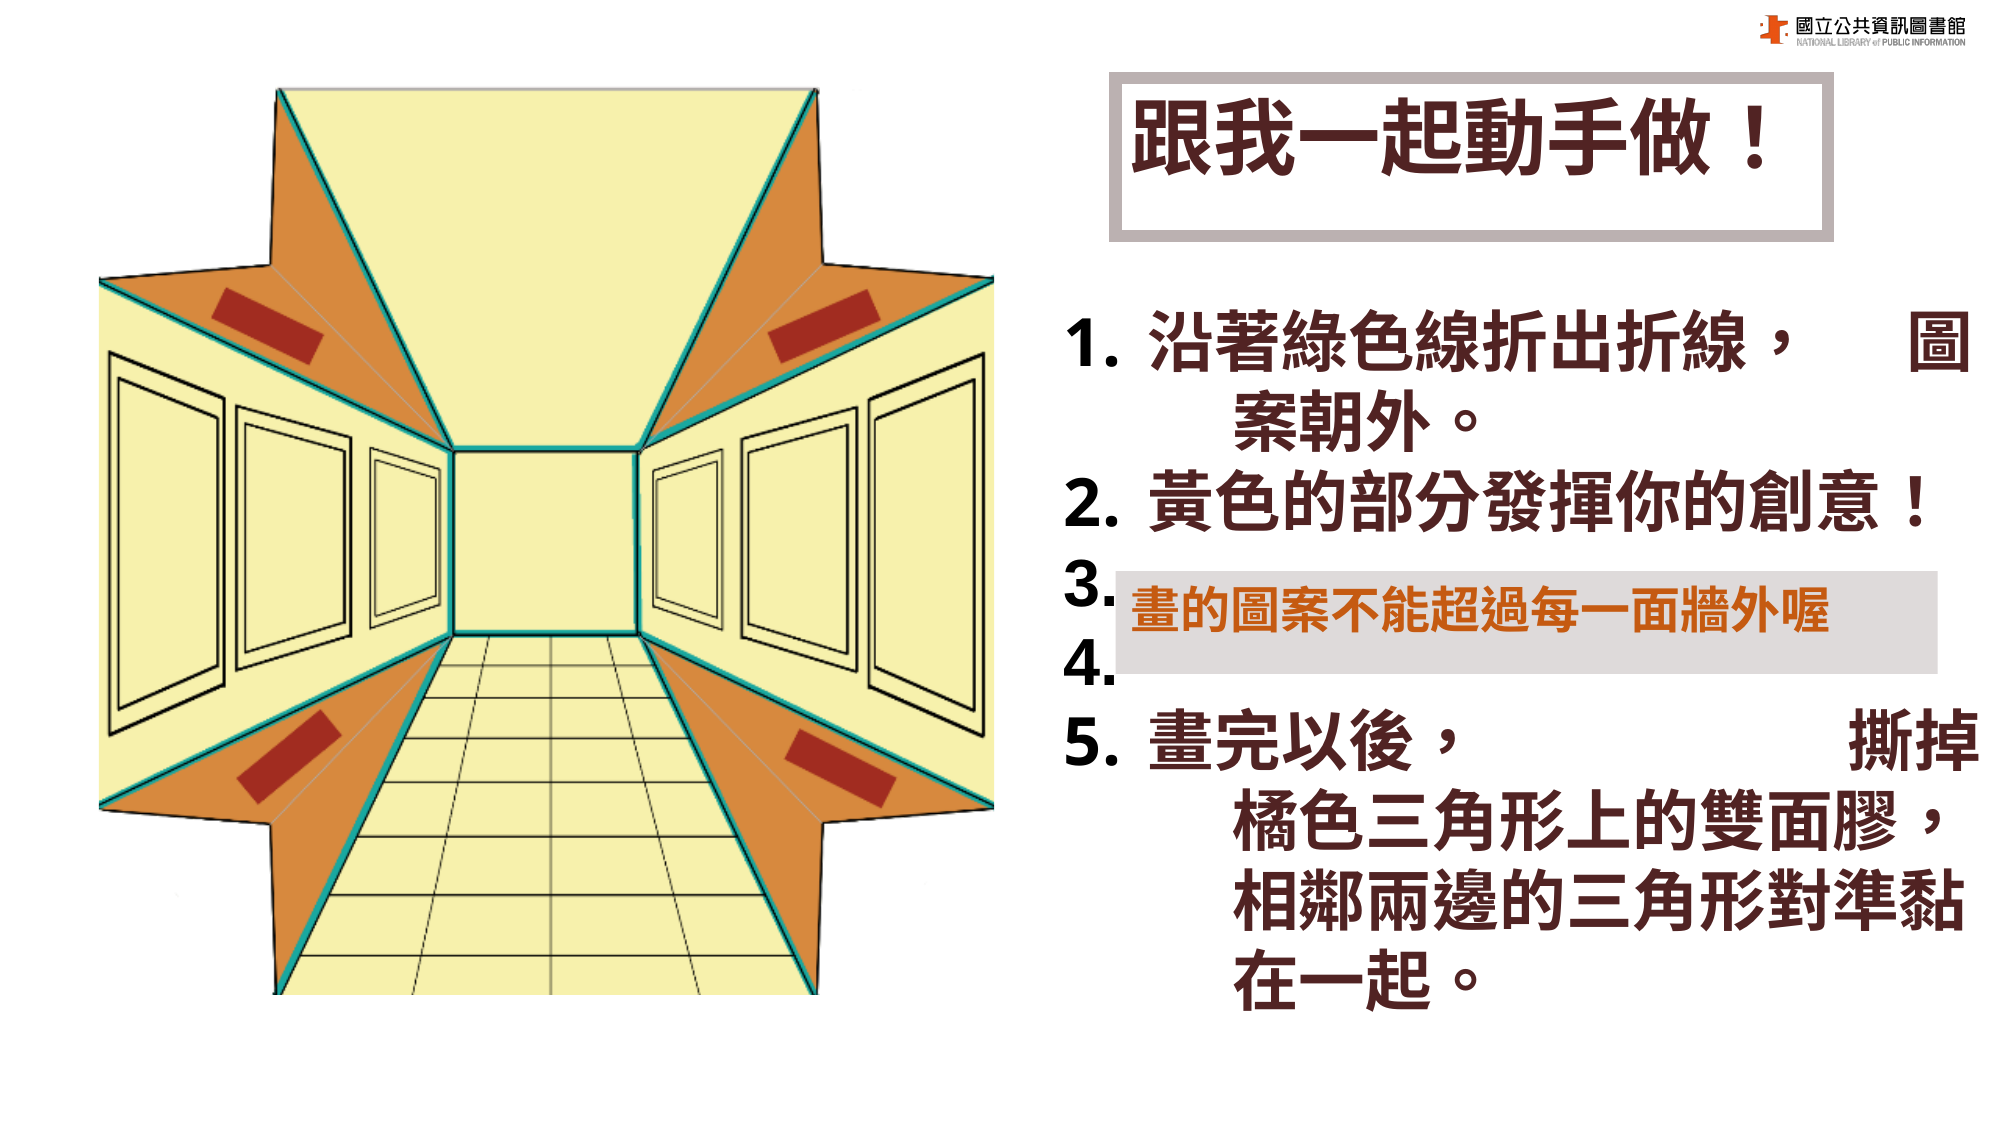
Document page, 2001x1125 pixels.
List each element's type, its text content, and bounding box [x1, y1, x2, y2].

text_box 沿著綠色線折出折線， 圖案朝外。 黃色的部分發揮你的創意！ 畫完以後， 撕掉橘色三角形上的雙面膠，相鄰兩邊的三角形對準黏在一起。 [1048, 291, 2000, 1035]
text_box 跟我一起動手做！ [1115, 78, 1829, 236]
picture [98, 78, 995, 995]
text_box 畫的圖案不能超過每一面牆外喔 [1115, 571, 1938, 674]
